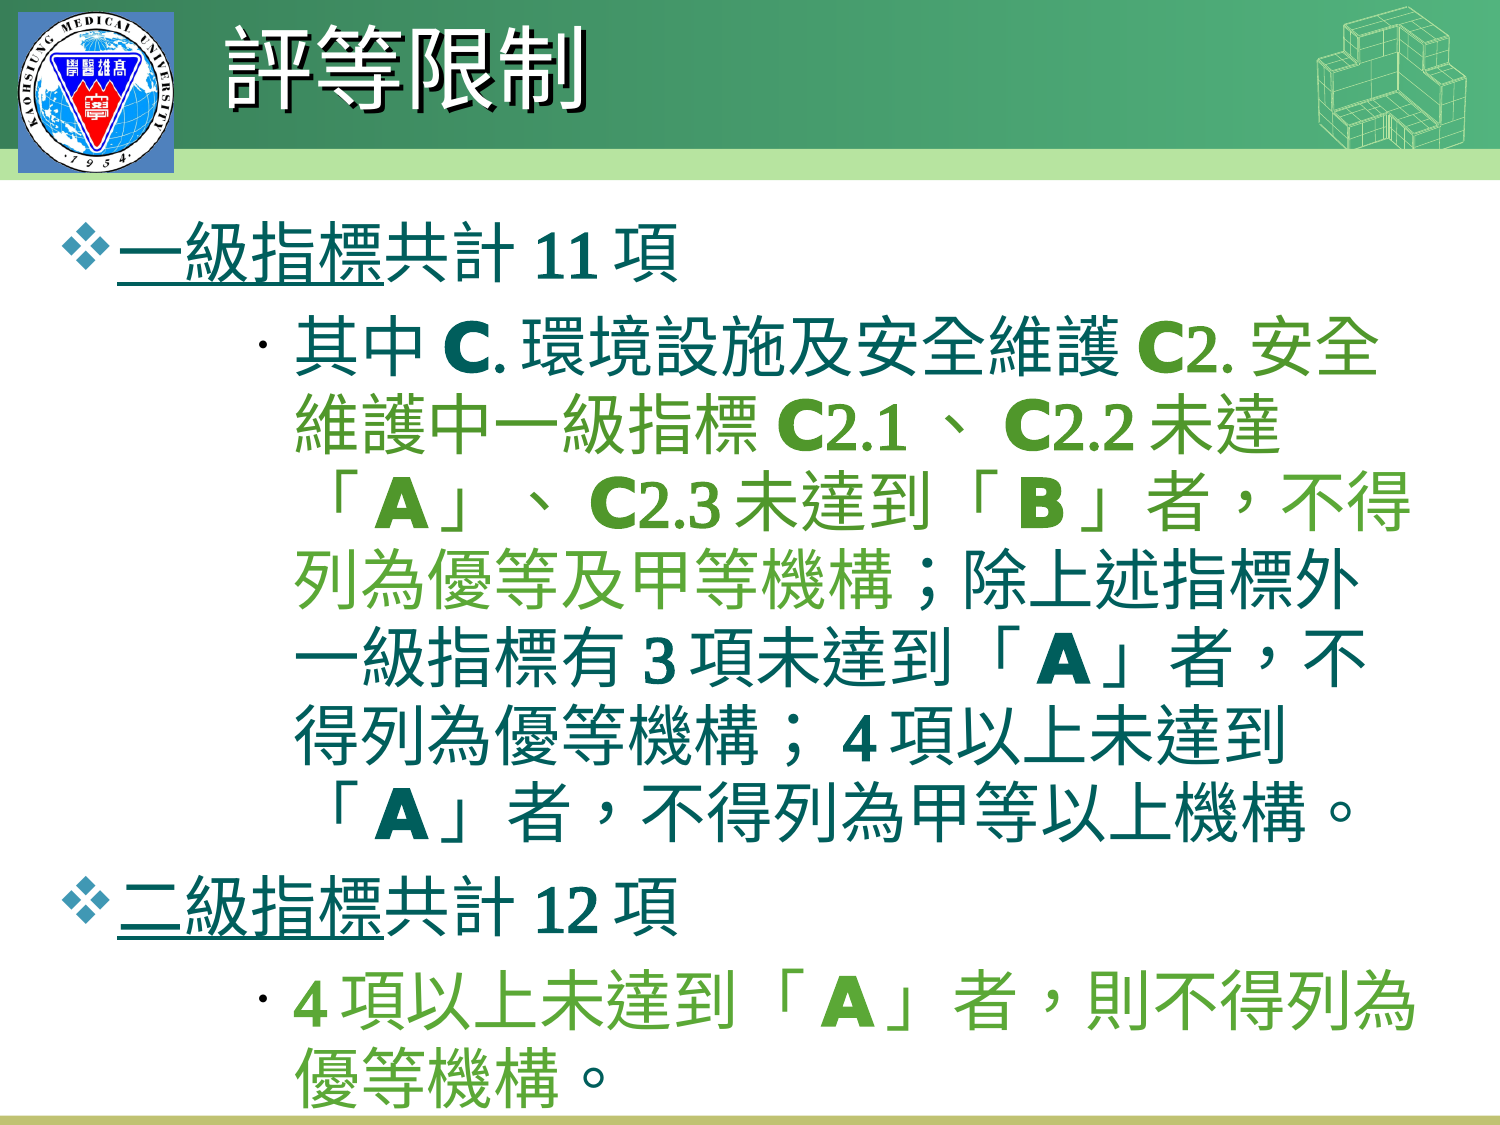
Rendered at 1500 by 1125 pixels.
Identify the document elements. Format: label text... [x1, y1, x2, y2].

title 評等限制 [206, 2, 1152, 139]
list 一級指標共計11項 其中C.環境設施及安全維護C2.安全維護中一級指標C2.1、C2.2未達「A」、C2.3未達到「B」者，不得列為優等及甲等機構；除上述指標外一級指標有3項未達到「A」者，不得列為優等機構；4項以上未達到「A」者，不得列為甲等以上機構。 二級指標共計12項 4項以上未達到「A」者，則不得列為優等機構。 [41, 207, 1442, 1125]
picture [17, 11, 174, 173]
